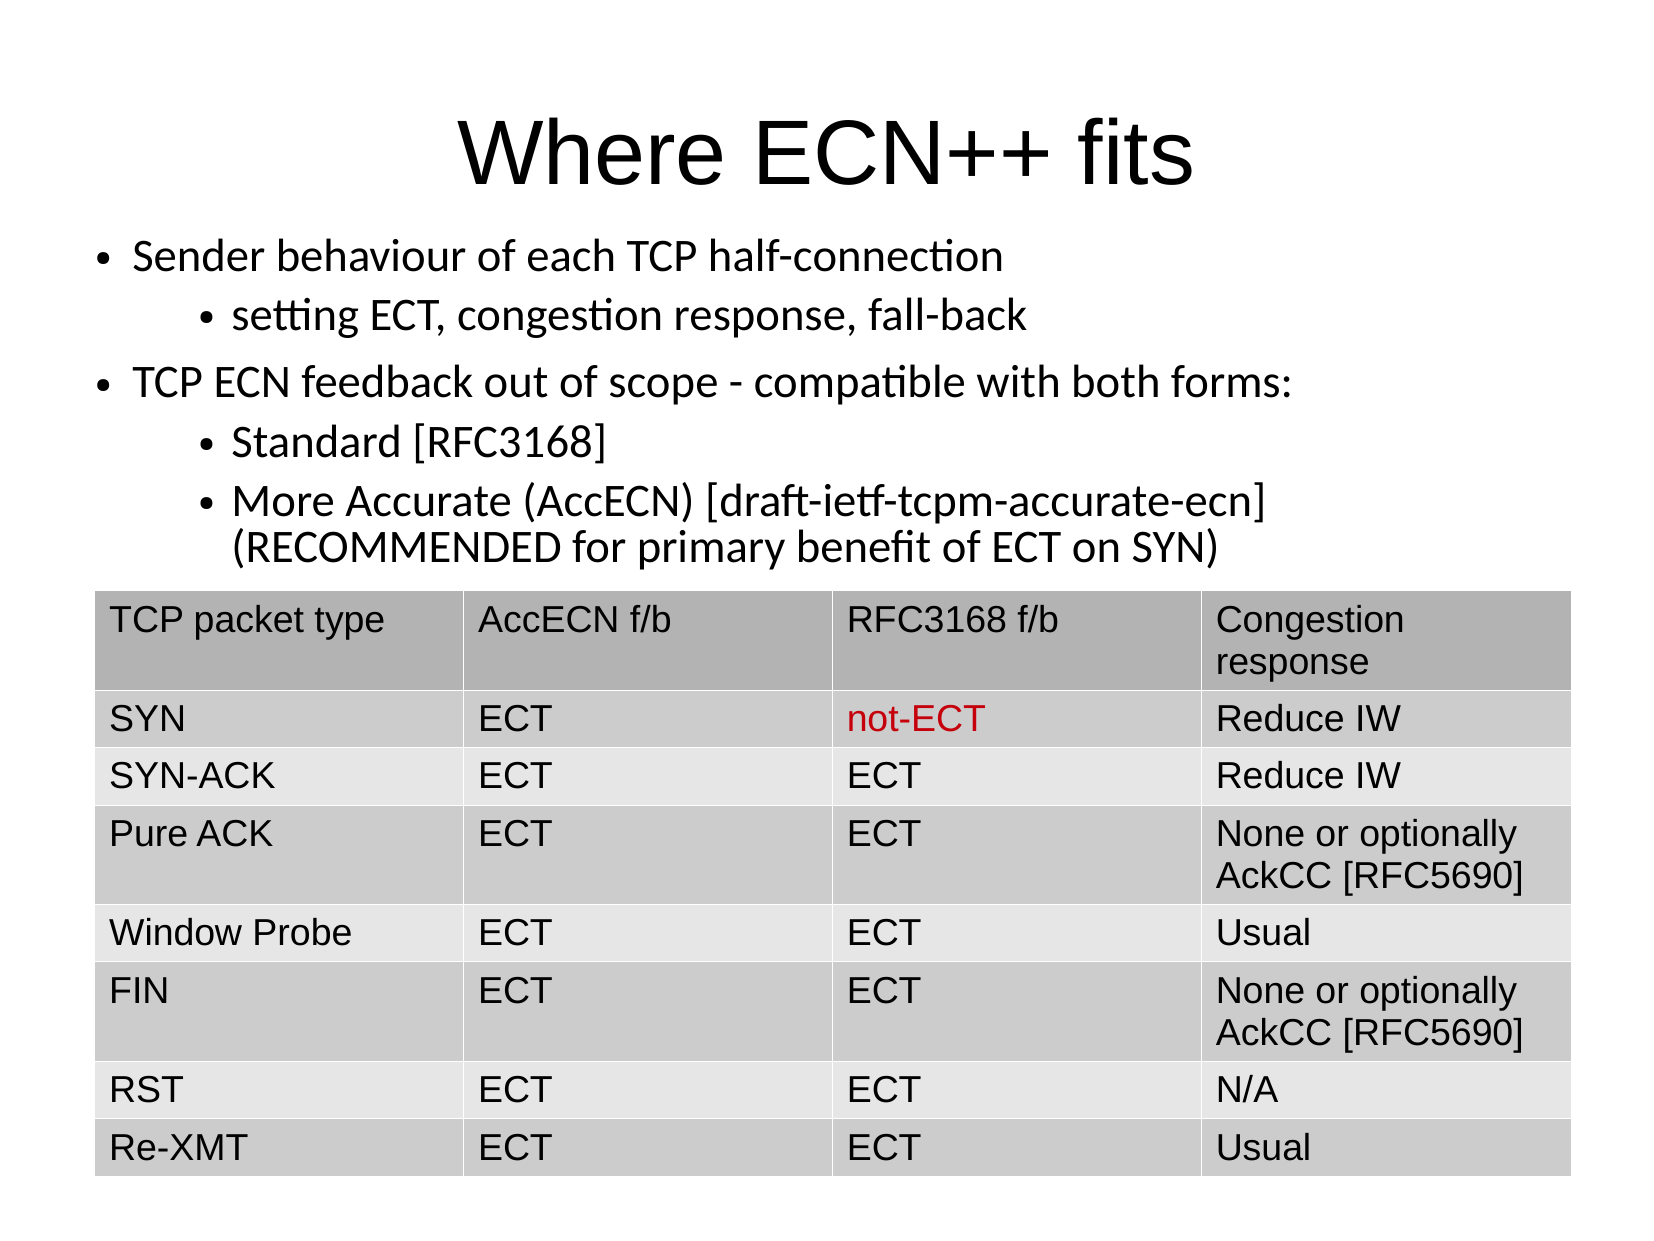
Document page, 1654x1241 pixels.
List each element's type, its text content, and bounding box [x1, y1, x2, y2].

table_cell RST [95, 1062, 463, 1118]
table_cell Usual [1202, 1119, 1571, 1176]
table_header TCP packet type [95, 591, 463, 690]
table_cell ECT [833, 748, 1201, 805]
table_cell N/A [1202, 1062, 1571, 1118]
table_cell None or optionally AckCC [RFC5690] [1202, 806, 1571, 904]
table_cell ECT [464, 1119, 832, 1176]
table_cell SYN-ACK [95, 748, 463, 805]
table_cell SYN [95, 691, 463, 747]
table_header Congestion response [1202, 591, 1571, 690]
table_cell FIN [95, 962, 463, 1061]
table_cell Reduce IW [1202, 748, 1571, 805]
table_cell ECT [833, 1062, 1201, 1118]
list Sender behaviour of each TCP half-connection setting ECT, congestion response, fall-back TCP ECN feedback out of scope - compatible with both forms: Standard [RFC3168] More Accurate (AccECN) [draft-ietf-tcpm-accurate-ecn] (RECOMMENDED for primary benefit of ECT on SYN) [82, 236, 1571, 579]
table_cell ECT [464, 806, 832, 904]
table_cell ECT [833, 1119, 1201, 1176]
title Where ECN++ fits [82, 49, 1571, 236]
table_cell Pure ACK [95, 806, 463, 904]
table_cell Reduce IW [1202, 691, 1571, 747]
table_cell ECT [833, 905, 1201, 961]
table_cell ECT [464, 1062, 832, 1118]
table_cell ECT [464, 691, 832, 747]
table_cell None or optionally AckCC [RFC5690] [1202, 962, 1571, 1061]
table_header AccECN f/b [464, 591, 832, 690]
table_cell ECT [464, 962, 832, 1061]
table_cell ECT [464, 905, 832, 961]
table_cell Window Probe [95, 905, 463, 961]
table_cell ECT [464, 748, 832, 805]
table_cell ECT [833, 806, 1201, 904]
table_cell Usual [1202, 905, 1571, 961]
table_cell not-ECT [833, 691, 1201, 747]
table_header RFC3168 f/b [833, 591, 1201, 690]
table_cell Re-XMT [95, 1119, 463, 1176]
table_cell ECT [833, 962, 1201, 1061]
